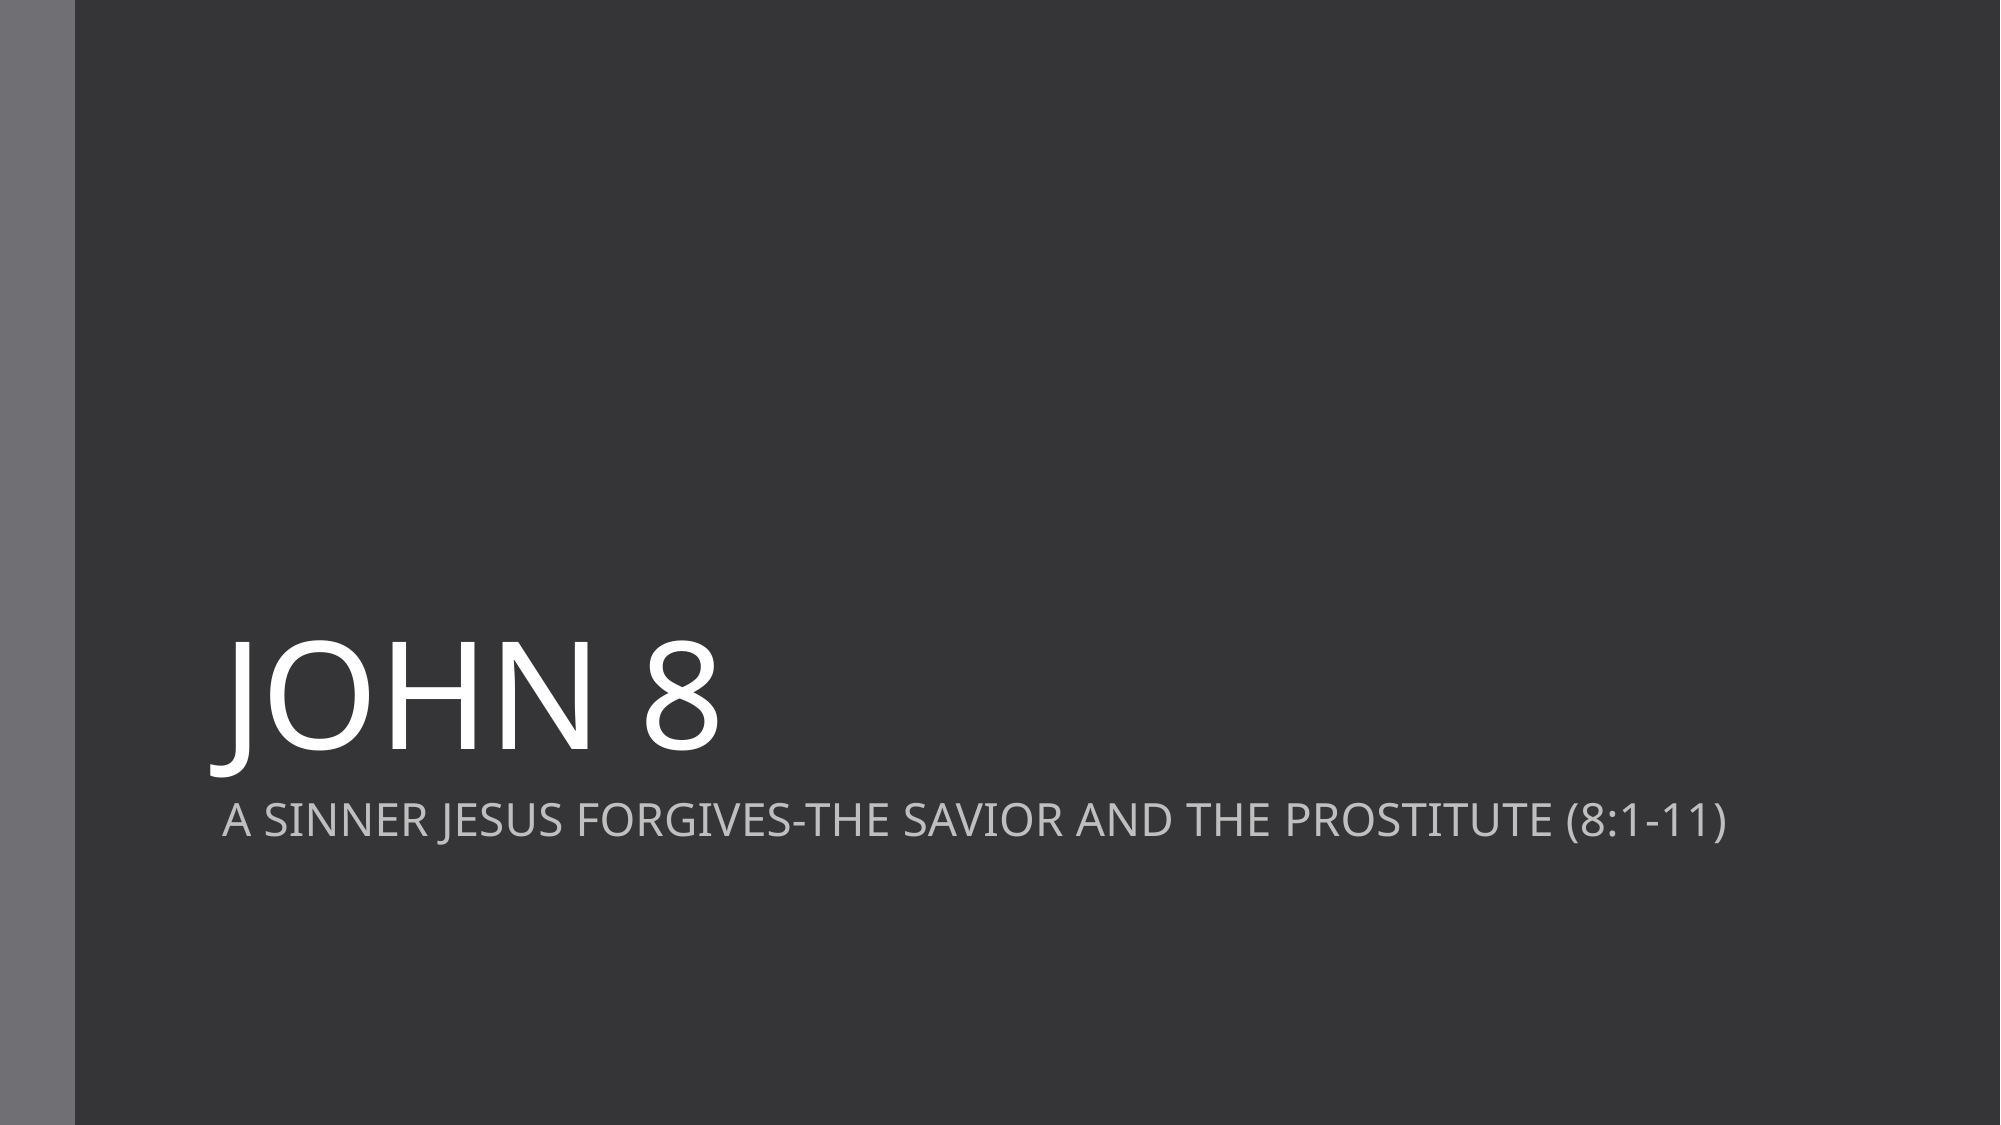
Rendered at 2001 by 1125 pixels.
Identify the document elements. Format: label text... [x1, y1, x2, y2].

title JOHN 8 [206, 124, 1752, 787]
subtitle A SINNER JESUS FORGIVES-THE SAVIOR AND THE PROSTITUTE (8:1-11) [206, 787, 1752, 1066]
